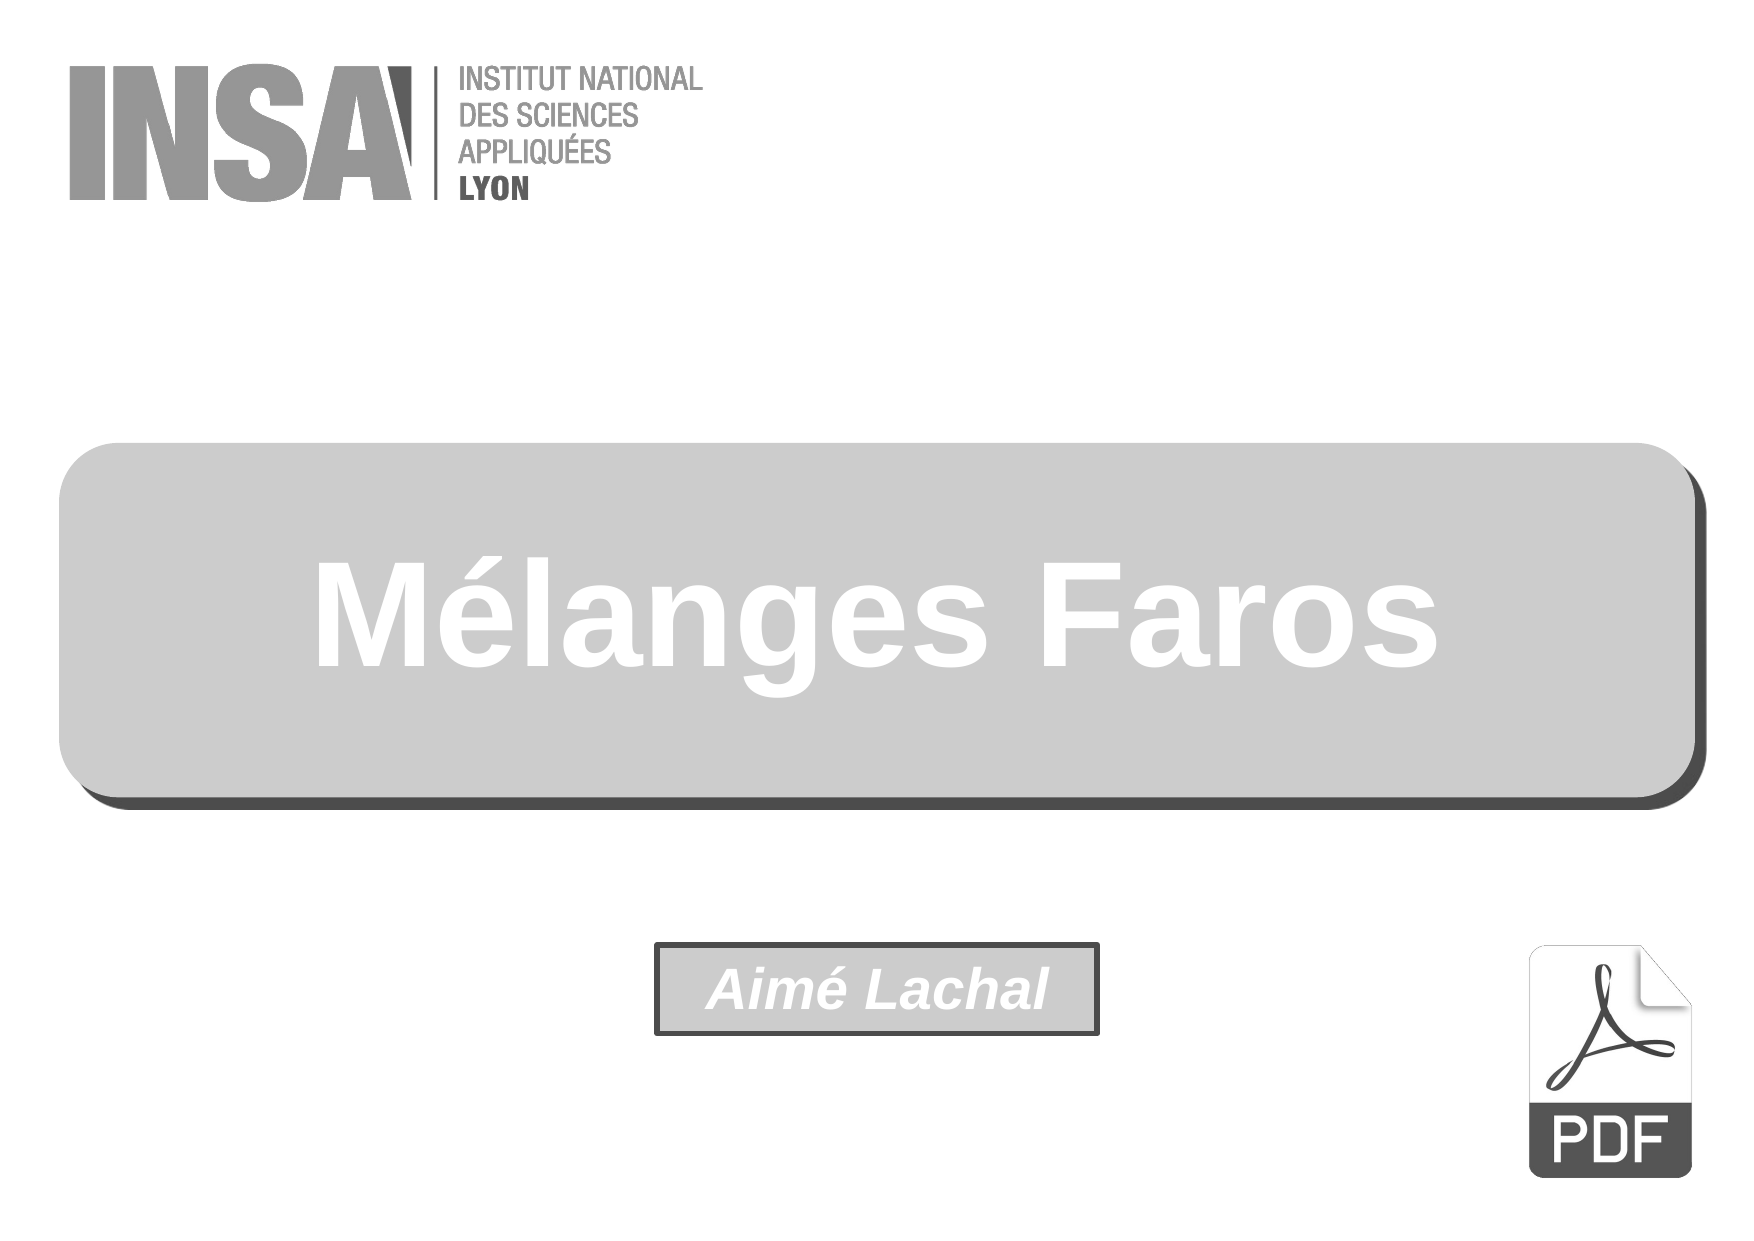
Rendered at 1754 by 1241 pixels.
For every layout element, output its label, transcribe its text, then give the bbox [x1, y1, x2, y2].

title Aimé Lachal [657, 944, 1098, 1034]
picture [1526, 944, 1695, 1182]
text_box Mélanges Faros [59, 442, 1695, 798]
picture [59, 58, 713, 207]
